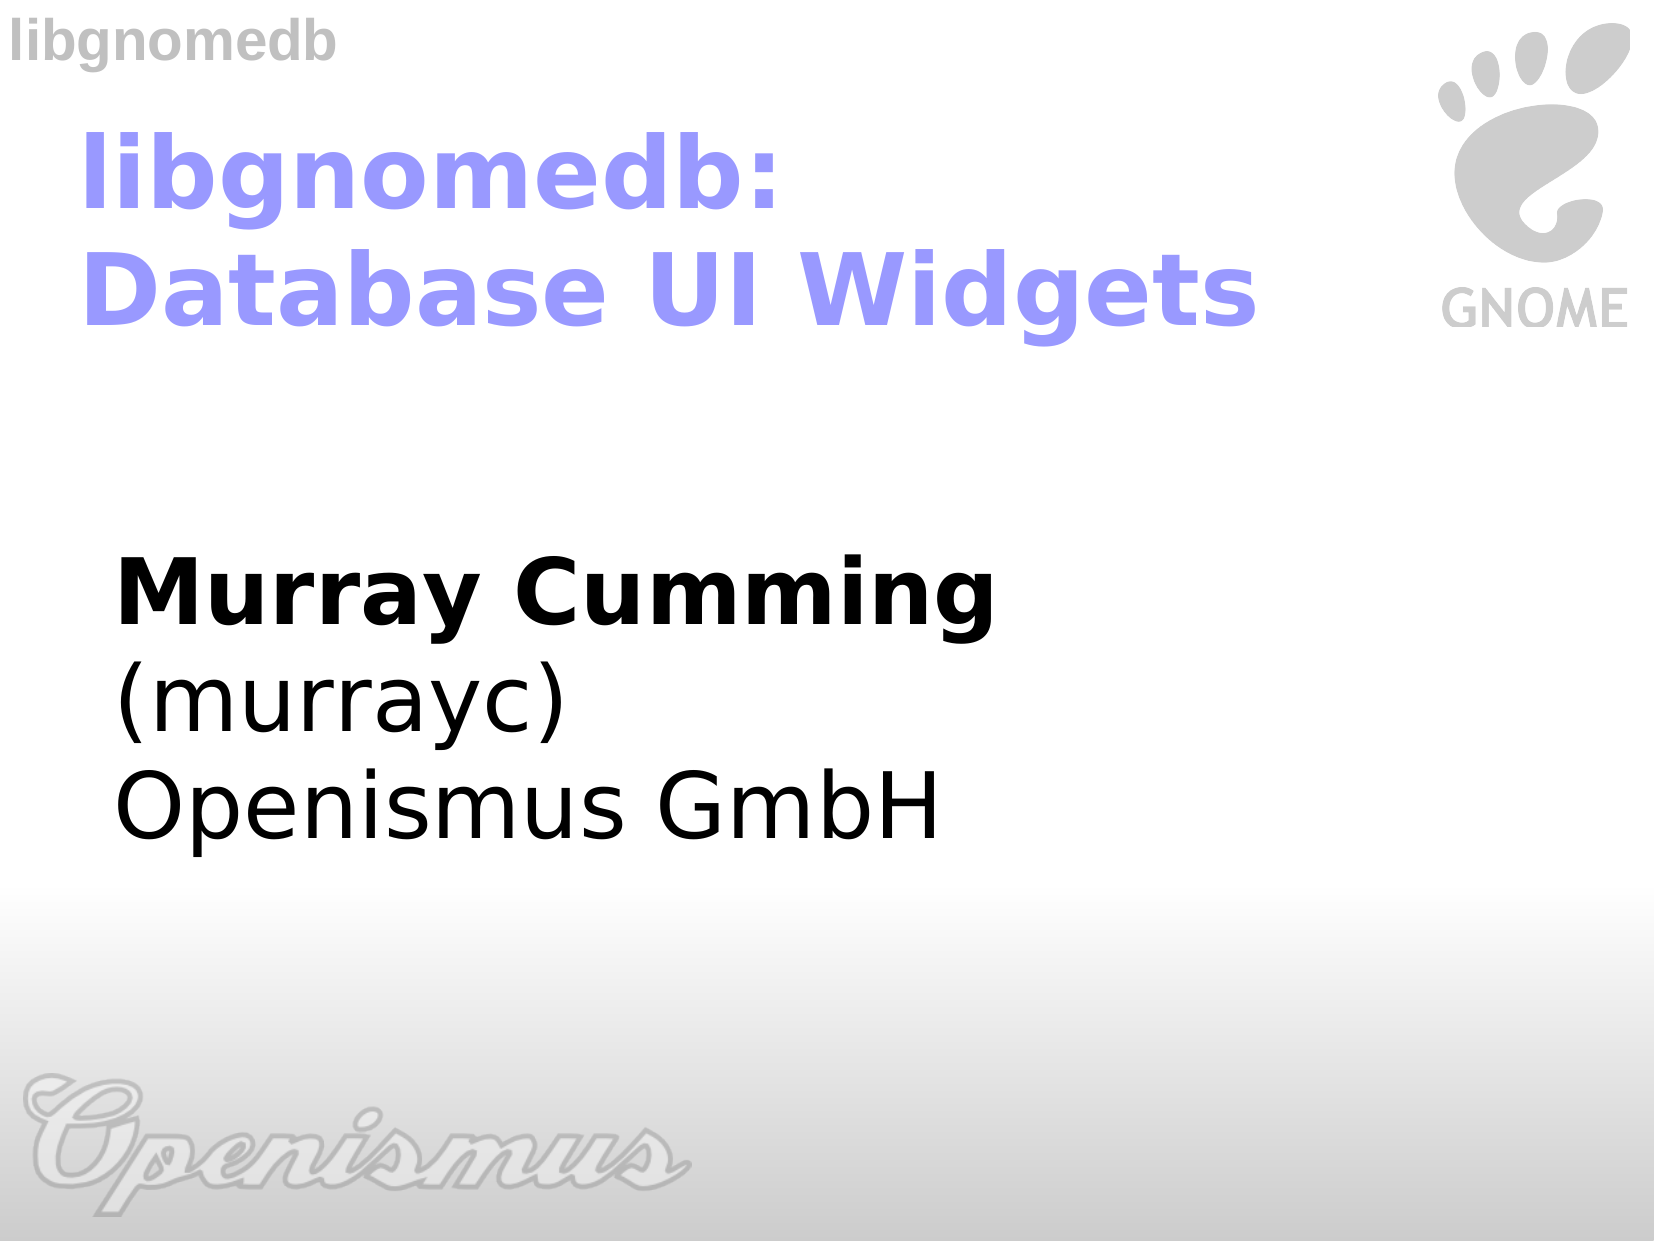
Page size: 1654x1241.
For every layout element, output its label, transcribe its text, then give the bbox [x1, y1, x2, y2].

subtitle Murray Cumming (murrayc) Openismus GmbH [78, 290, 1571, 1109]
picture [23, 1073, 692, 1217]
picture [1438, 23, 1630, 327]
title libgnomedb: Database UI Widgets [78, 116, 1571, 290]
